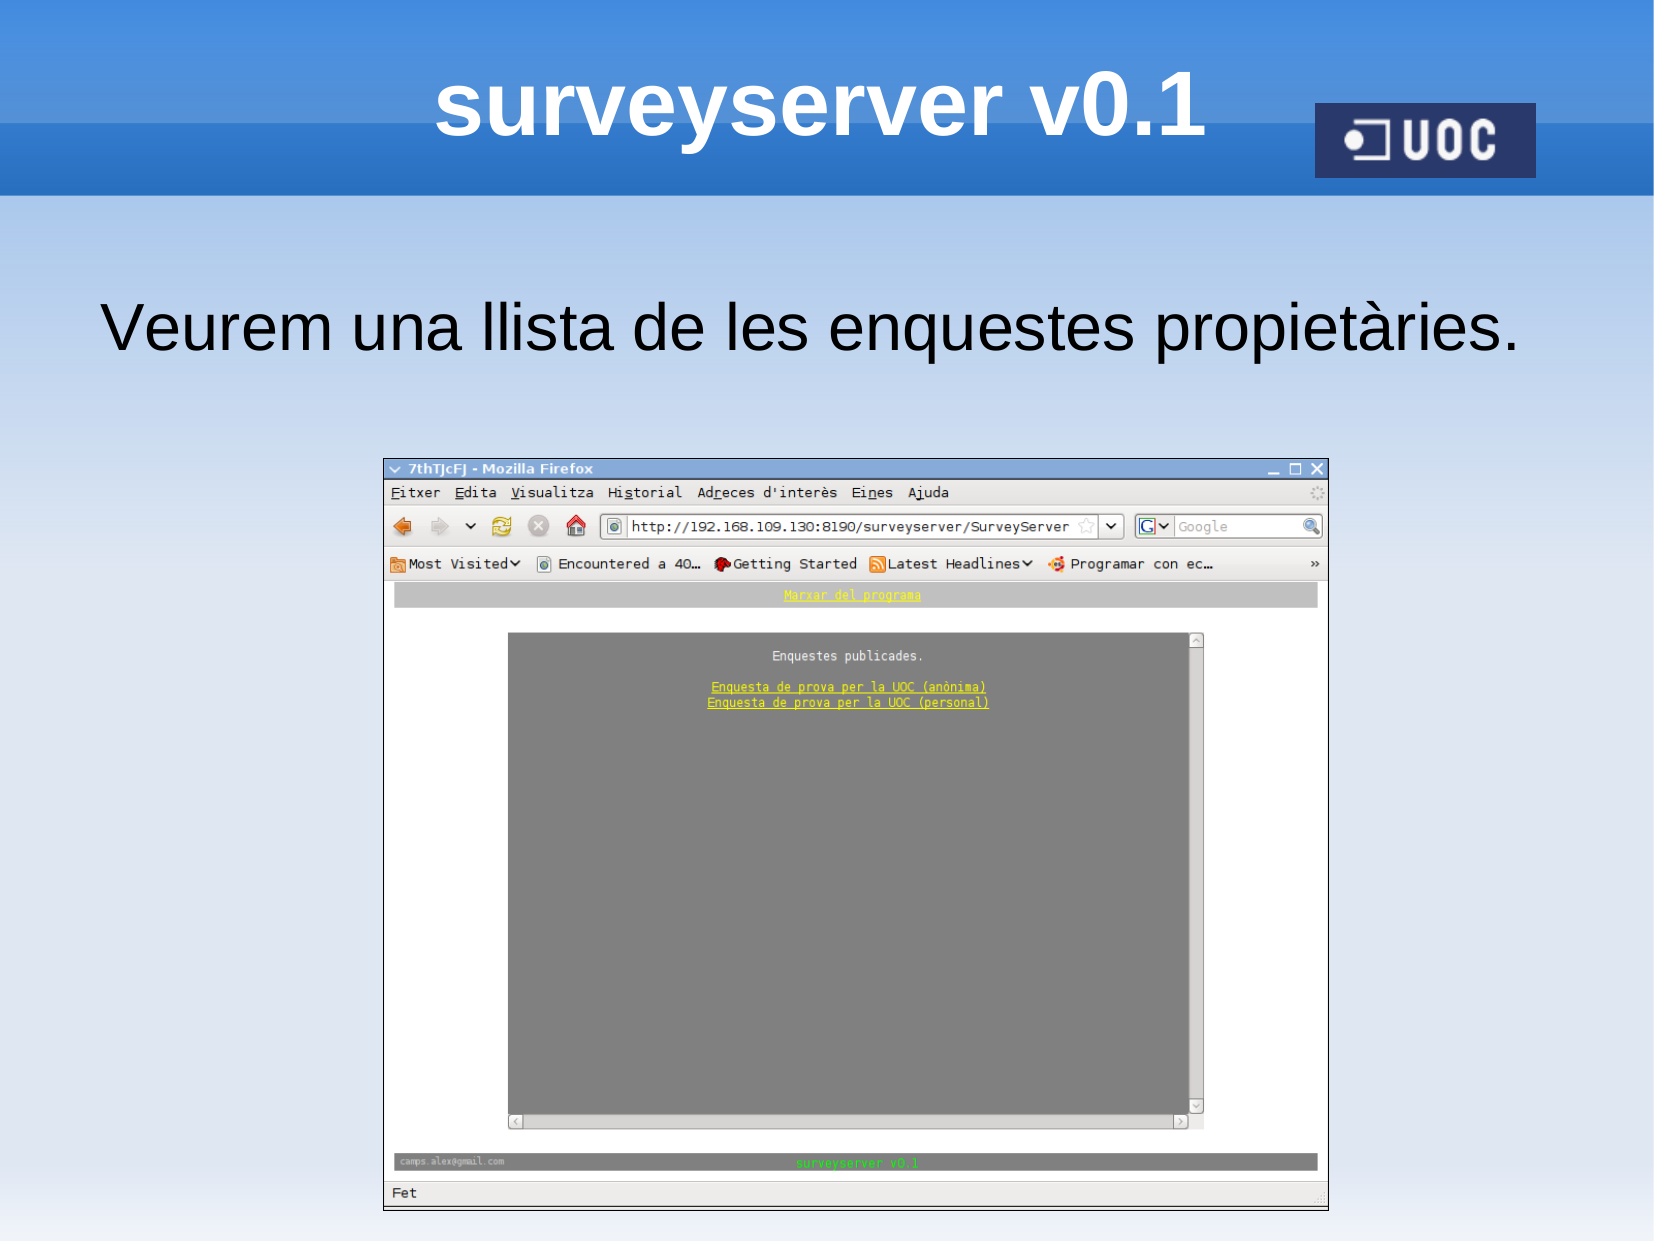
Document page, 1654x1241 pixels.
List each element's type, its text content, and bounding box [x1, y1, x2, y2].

picture [0, 0, 1654, 1241]
title surveyserver v0.1 [76, 7, 1565, 200]
list Veurem una llista de les enquestes propietàries. [82, 290, 1571, 1094]
